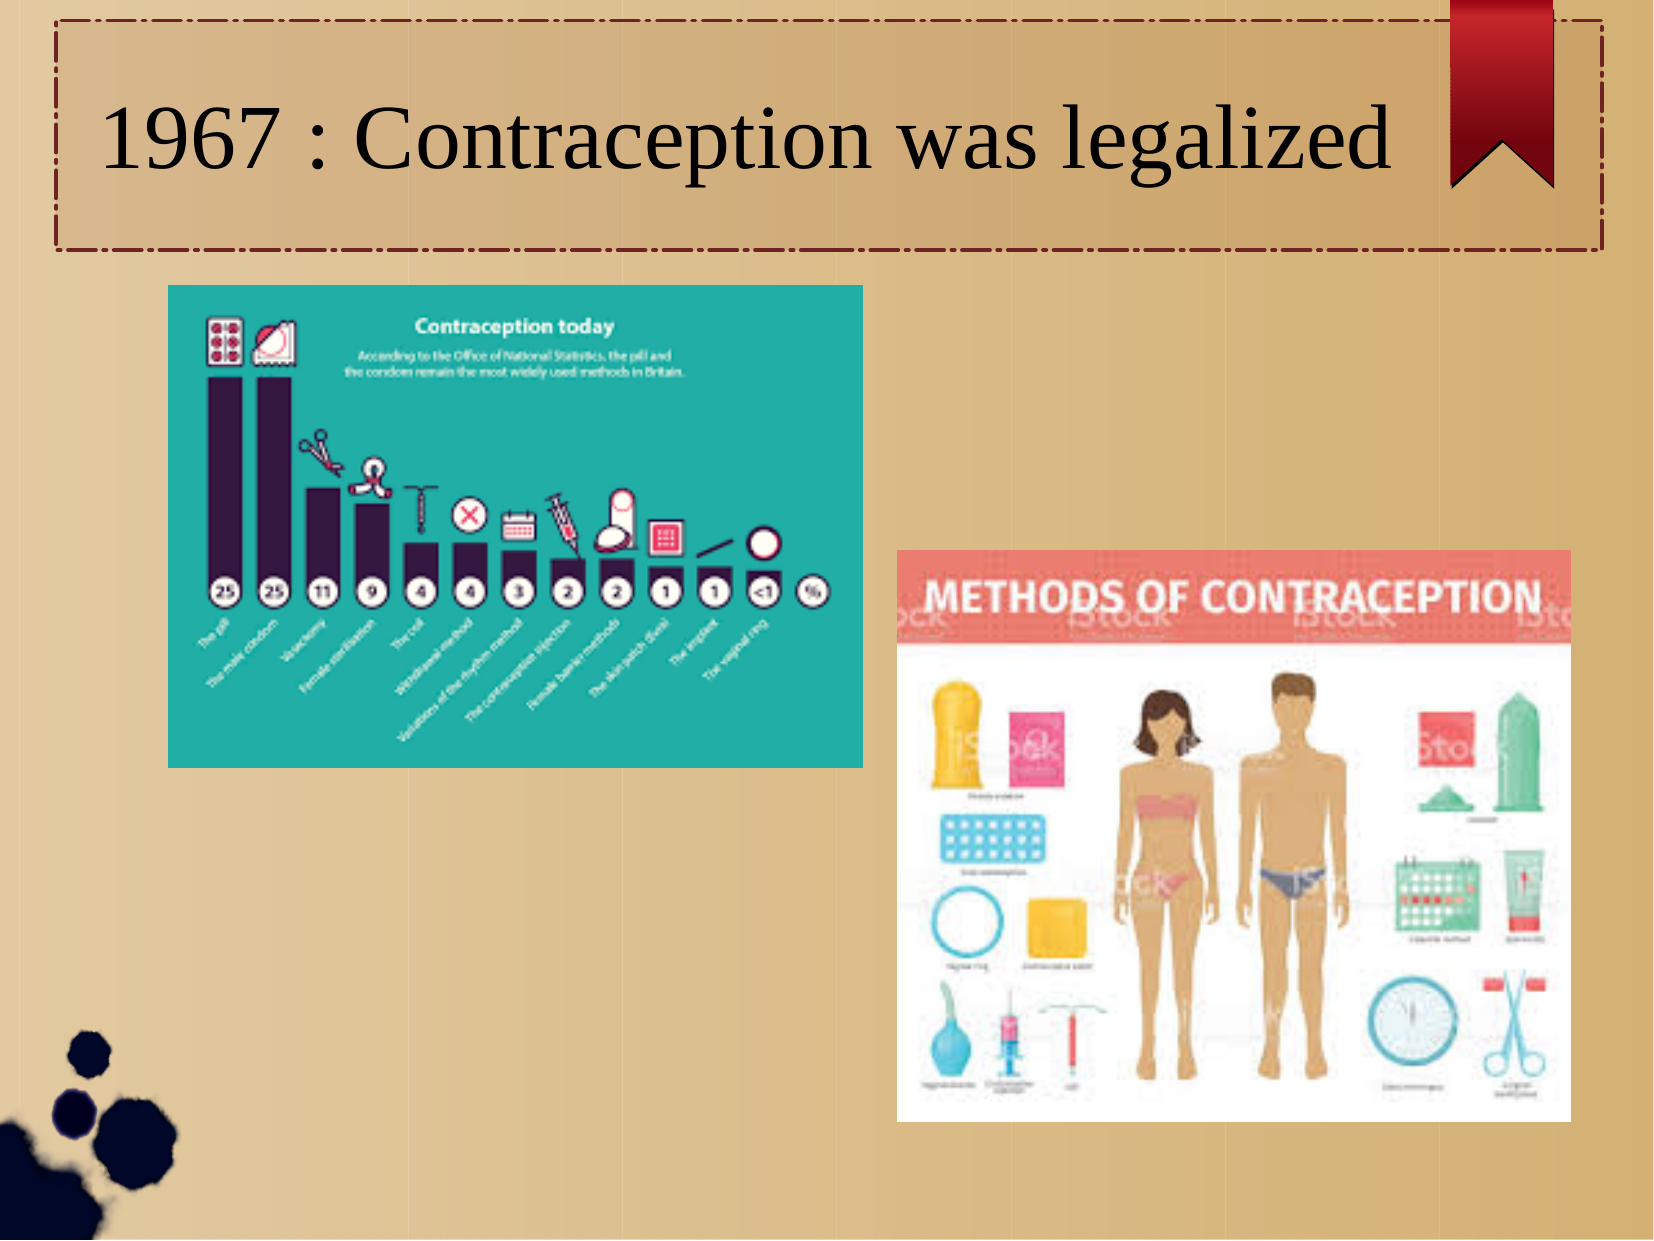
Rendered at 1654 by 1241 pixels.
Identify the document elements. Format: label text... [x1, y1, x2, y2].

picture [168, 285, 863, 768]
picture [897, 550, 1571, 1123]
title 1967 : Contraception was legalized [82, 36, 1412, 240]
